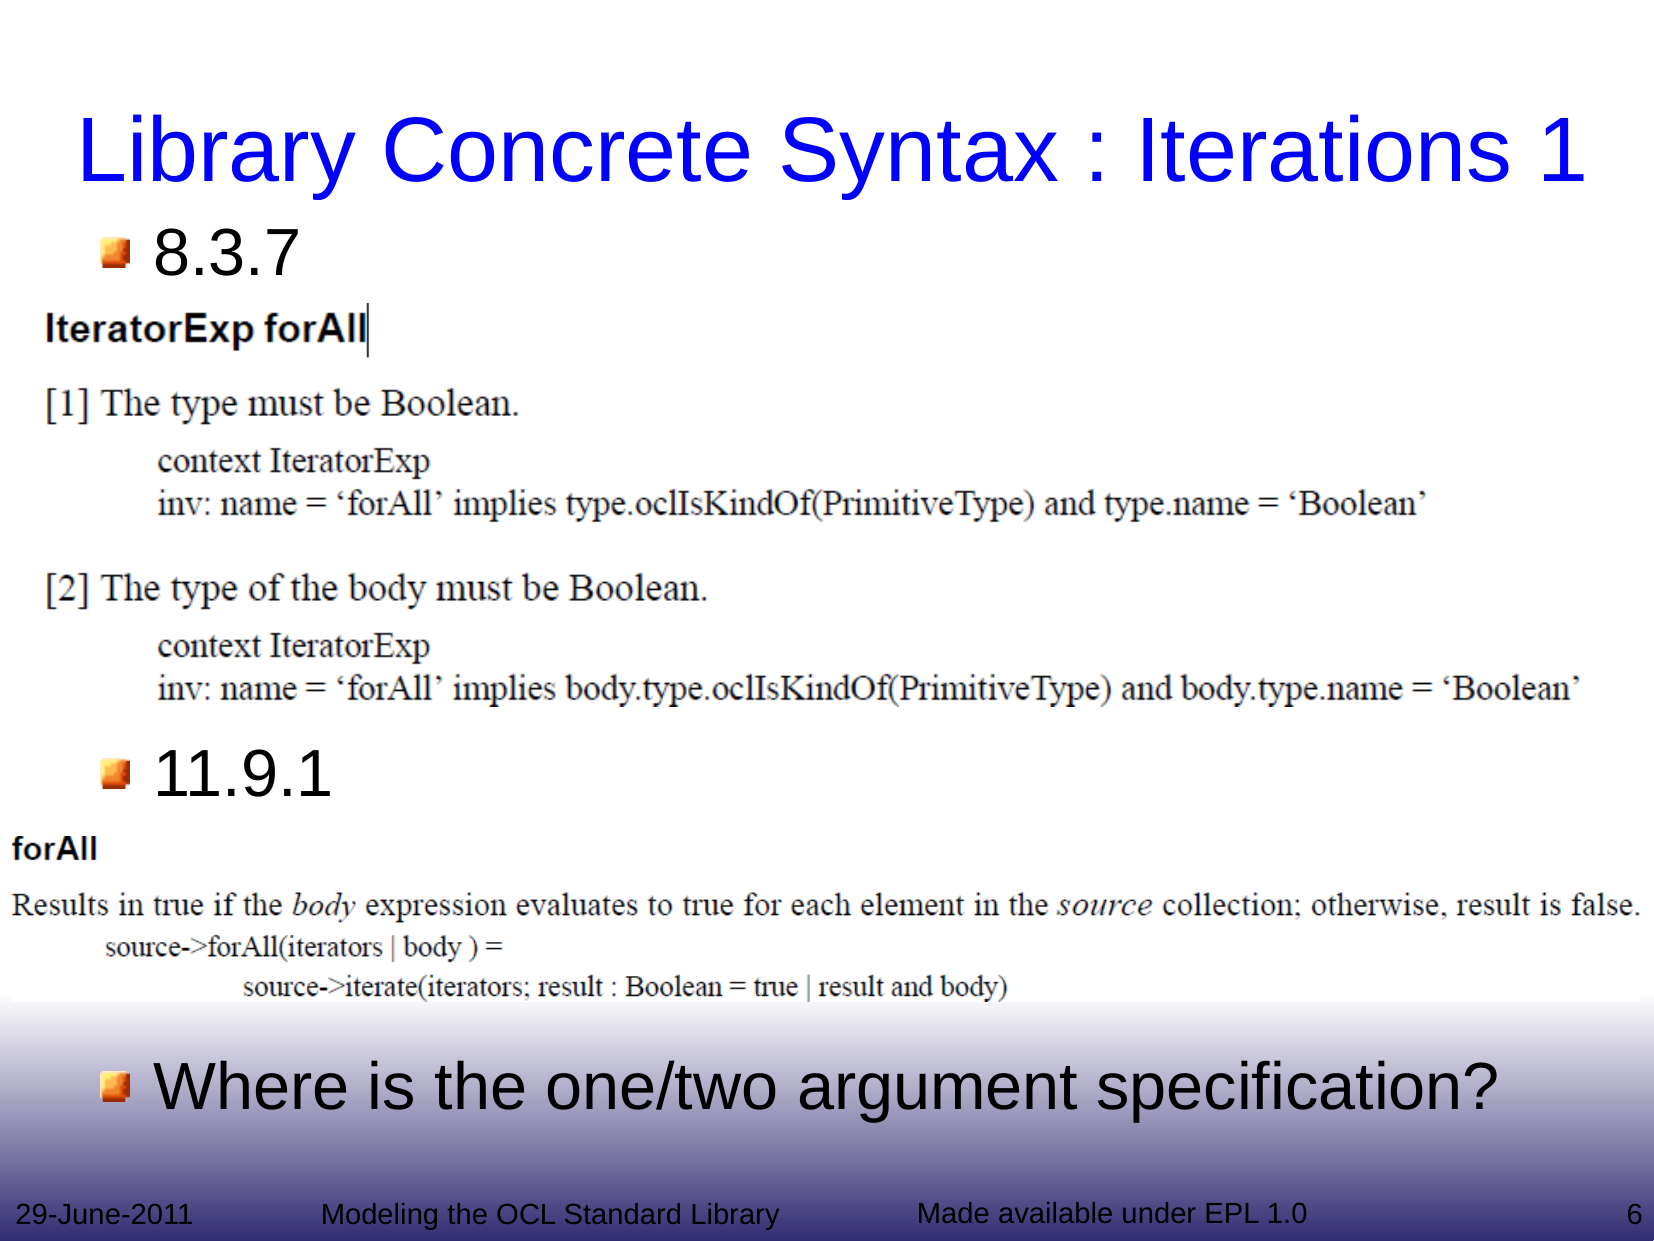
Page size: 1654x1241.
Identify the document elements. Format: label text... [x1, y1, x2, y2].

title Library Concrete Syntax : Iterations 1 [58, 46, 1609, 254]
list 8.3.7 11.9.1 Where is the one/two argument specification? [82, 707, 1571, 836]
list 8.3.7 11.9.1 Where is the one/two argument specification? [82, 1002, 1571, 1125]
picture [46, 303, 1581, 707]
list 8.3.7 11.9.1 Where is the one/two argument specification? [82, 214, 1571, 303]
picture [11, 836, 1640, 1002]
